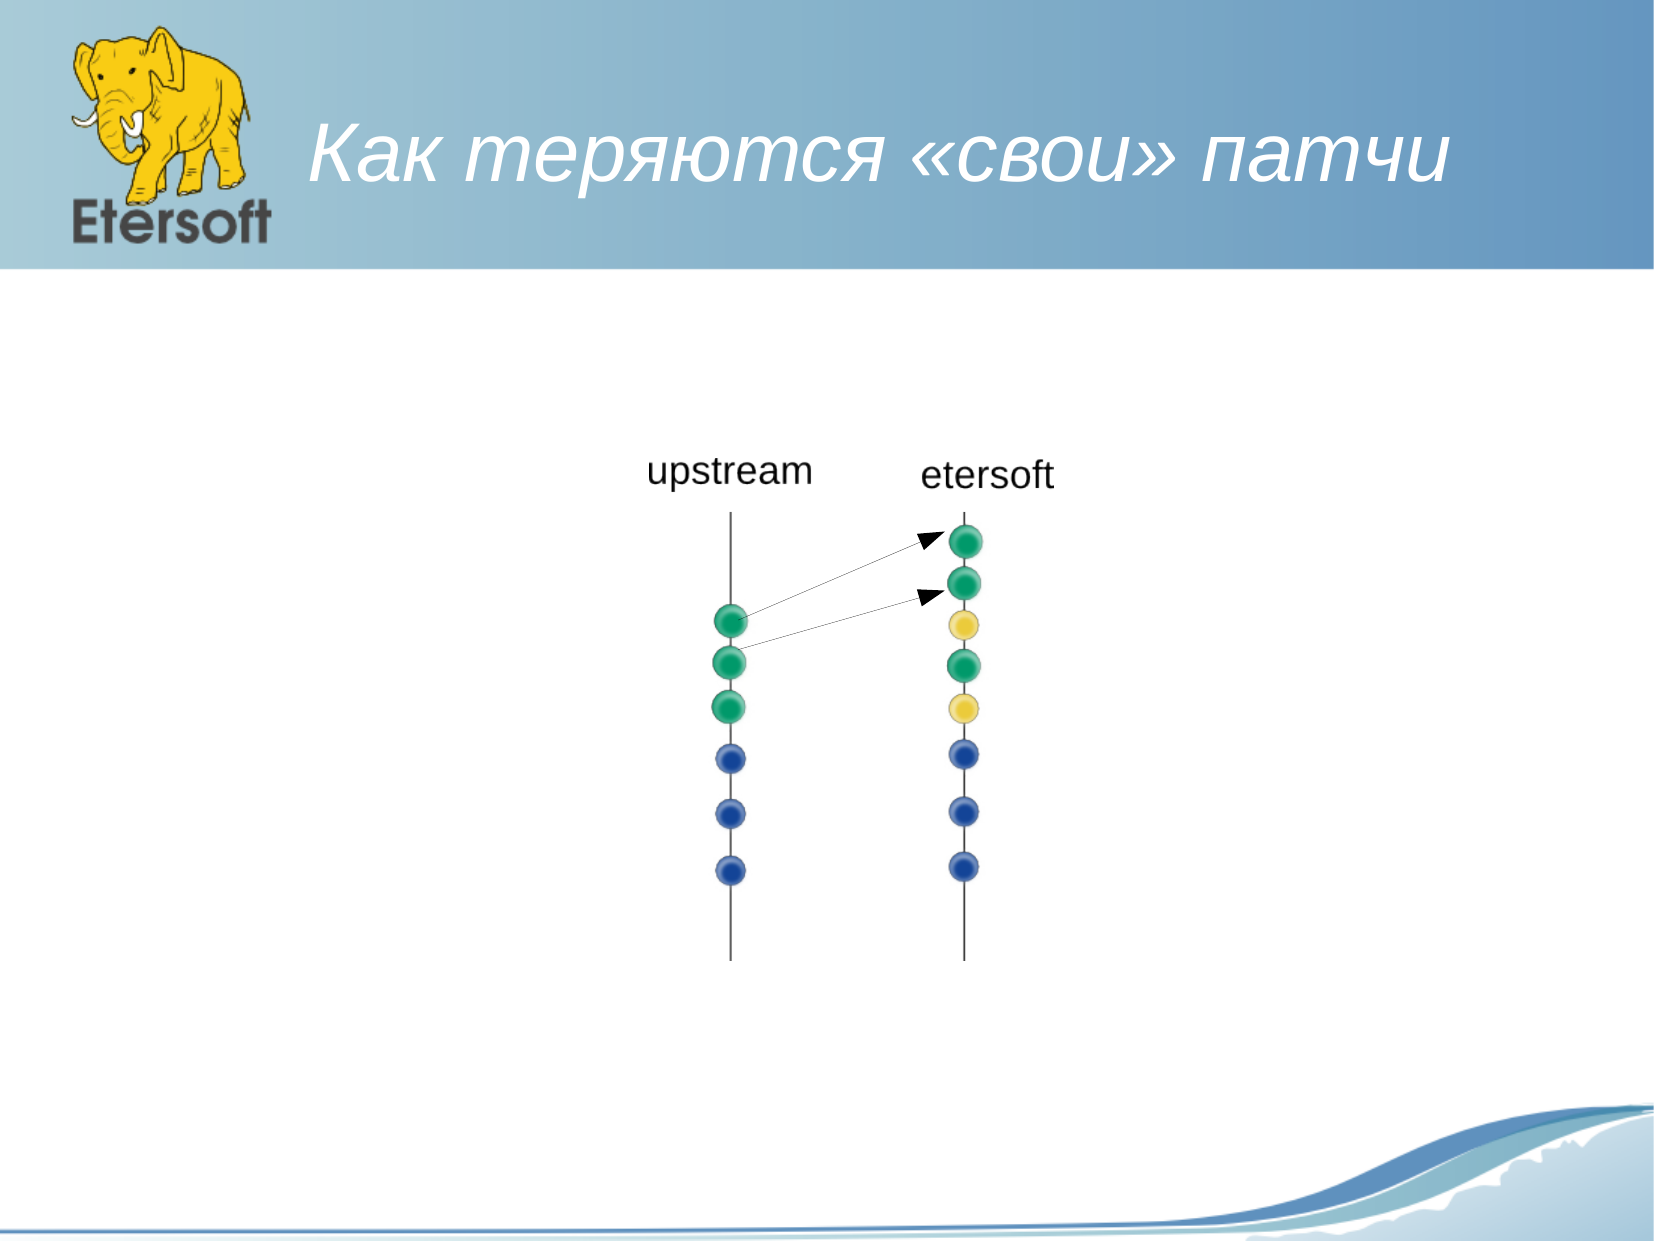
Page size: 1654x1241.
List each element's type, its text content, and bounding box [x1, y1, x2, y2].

title Как теряются «свои» патчи [135, 49, 1625, 257]
picture [0, 0, 1654, 1241]
